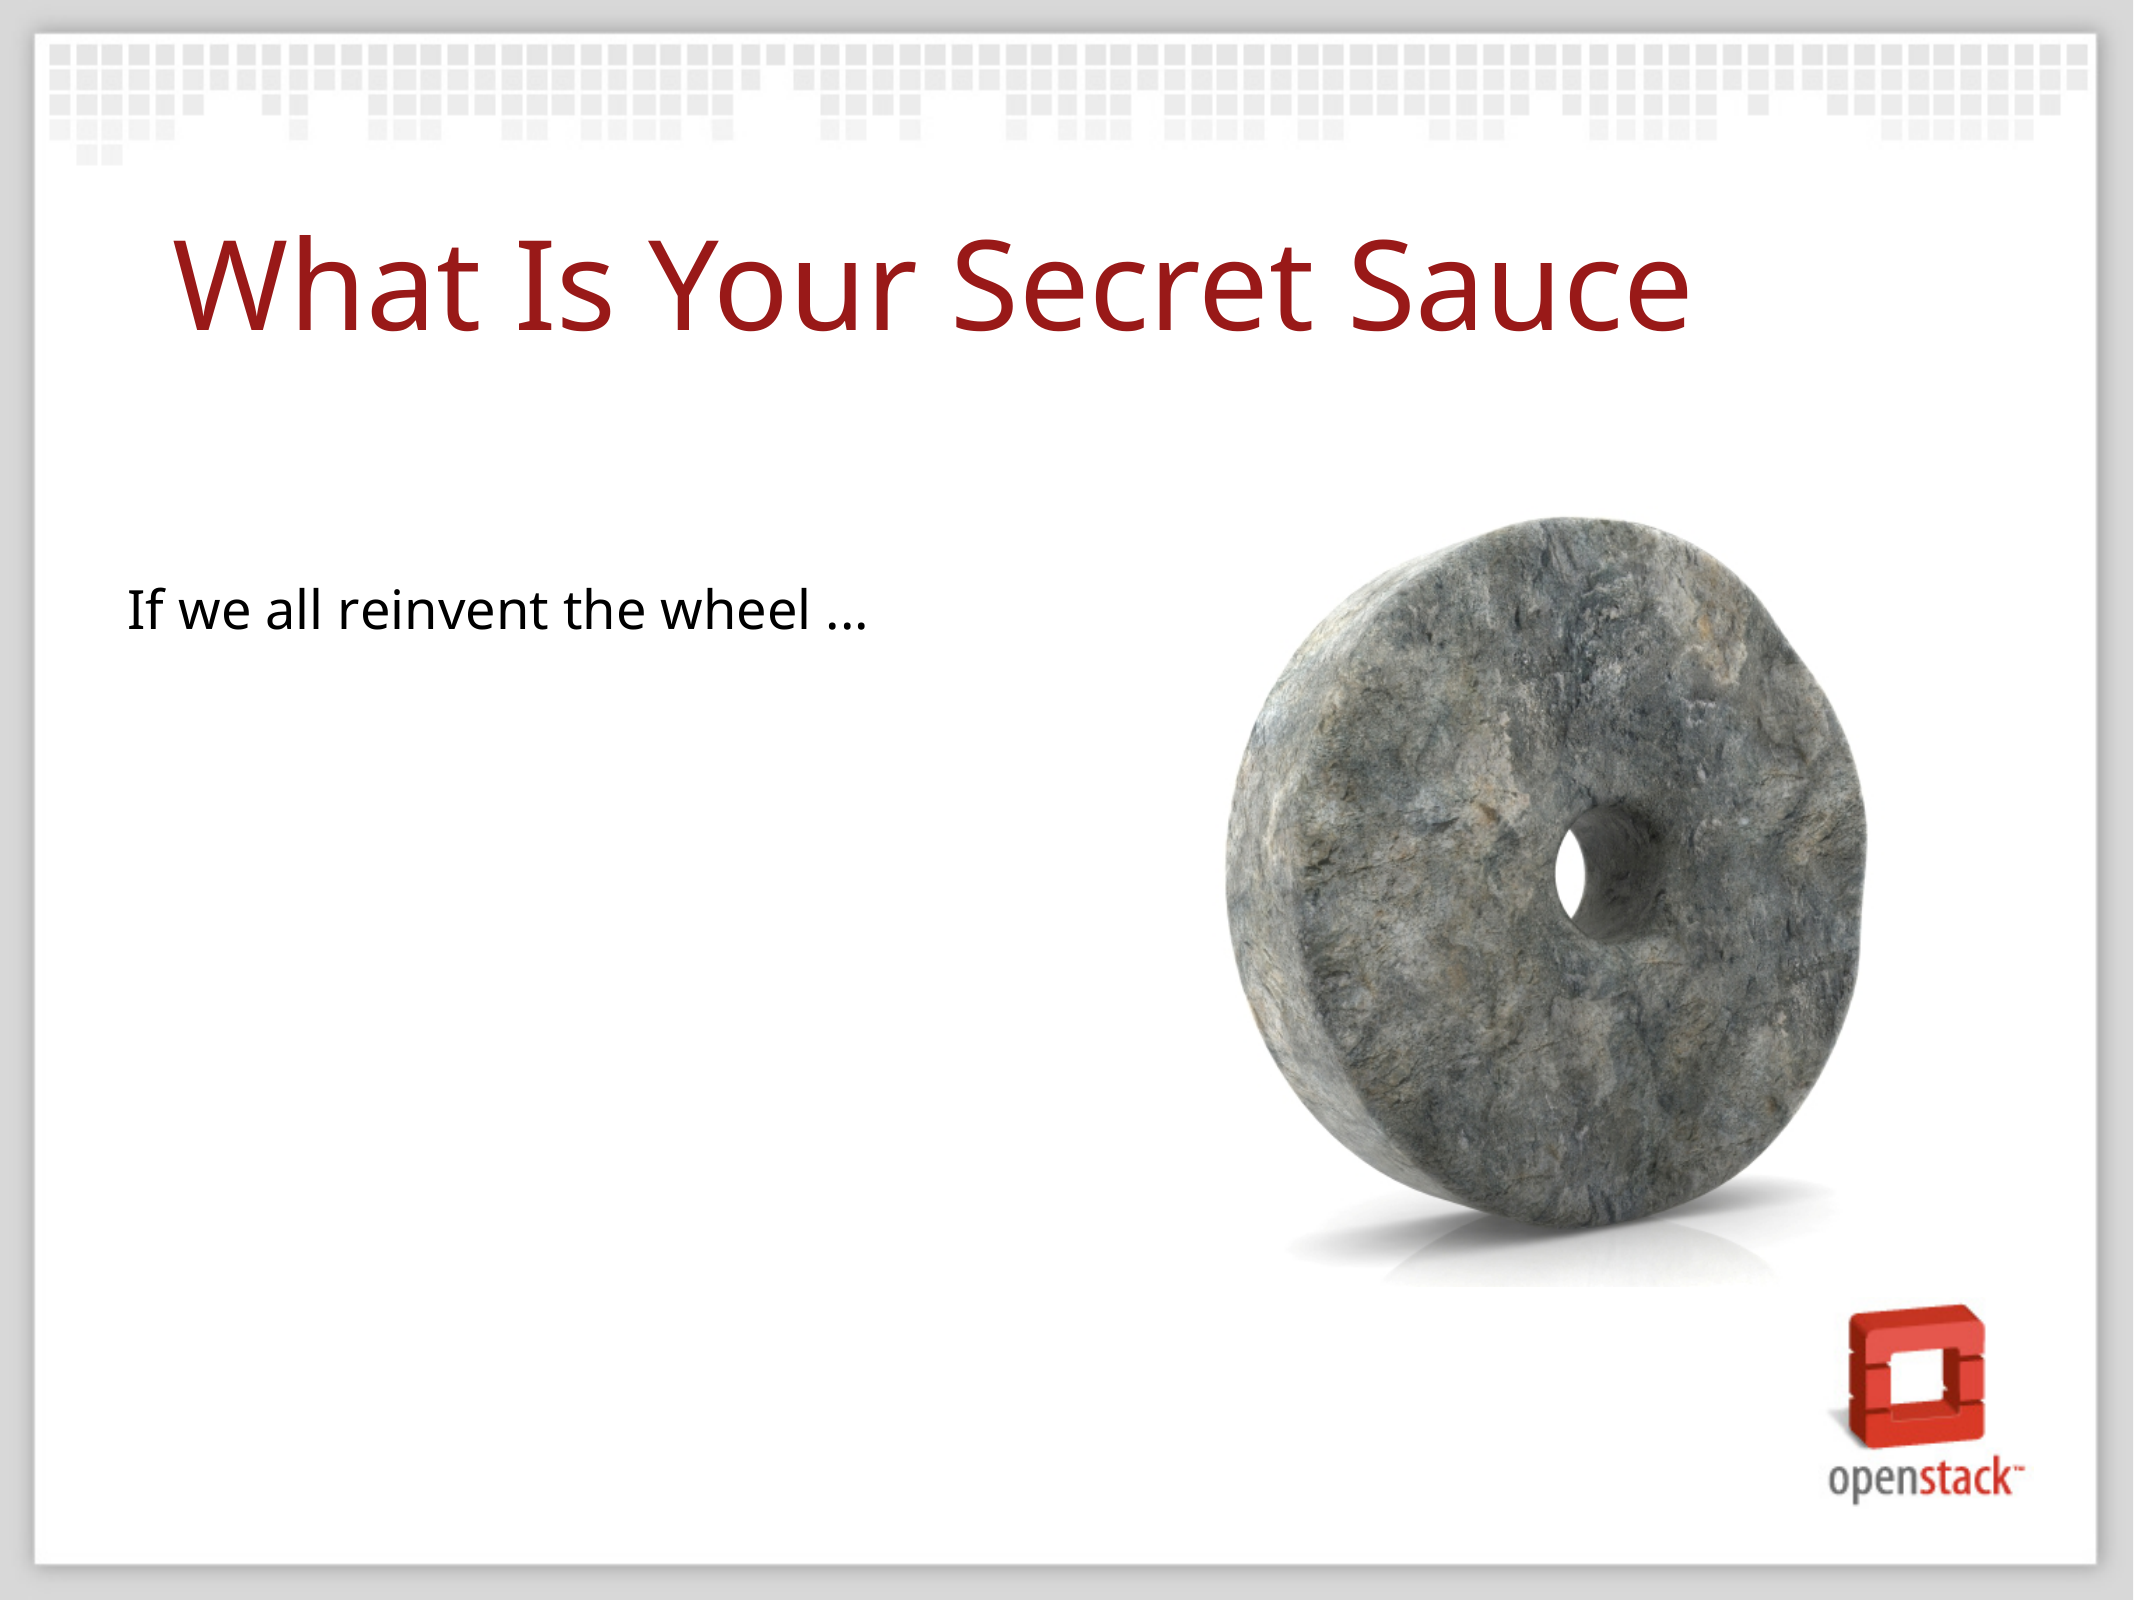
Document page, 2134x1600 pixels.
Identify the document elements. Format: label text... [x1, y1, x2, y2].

title What Is Your Secret Sauce [164, 196, 1969, 756]
picture [0, 0, 2134, 1600]
text_box If we all reinvent the wheel ... [112, 568, 1126, 1394]
